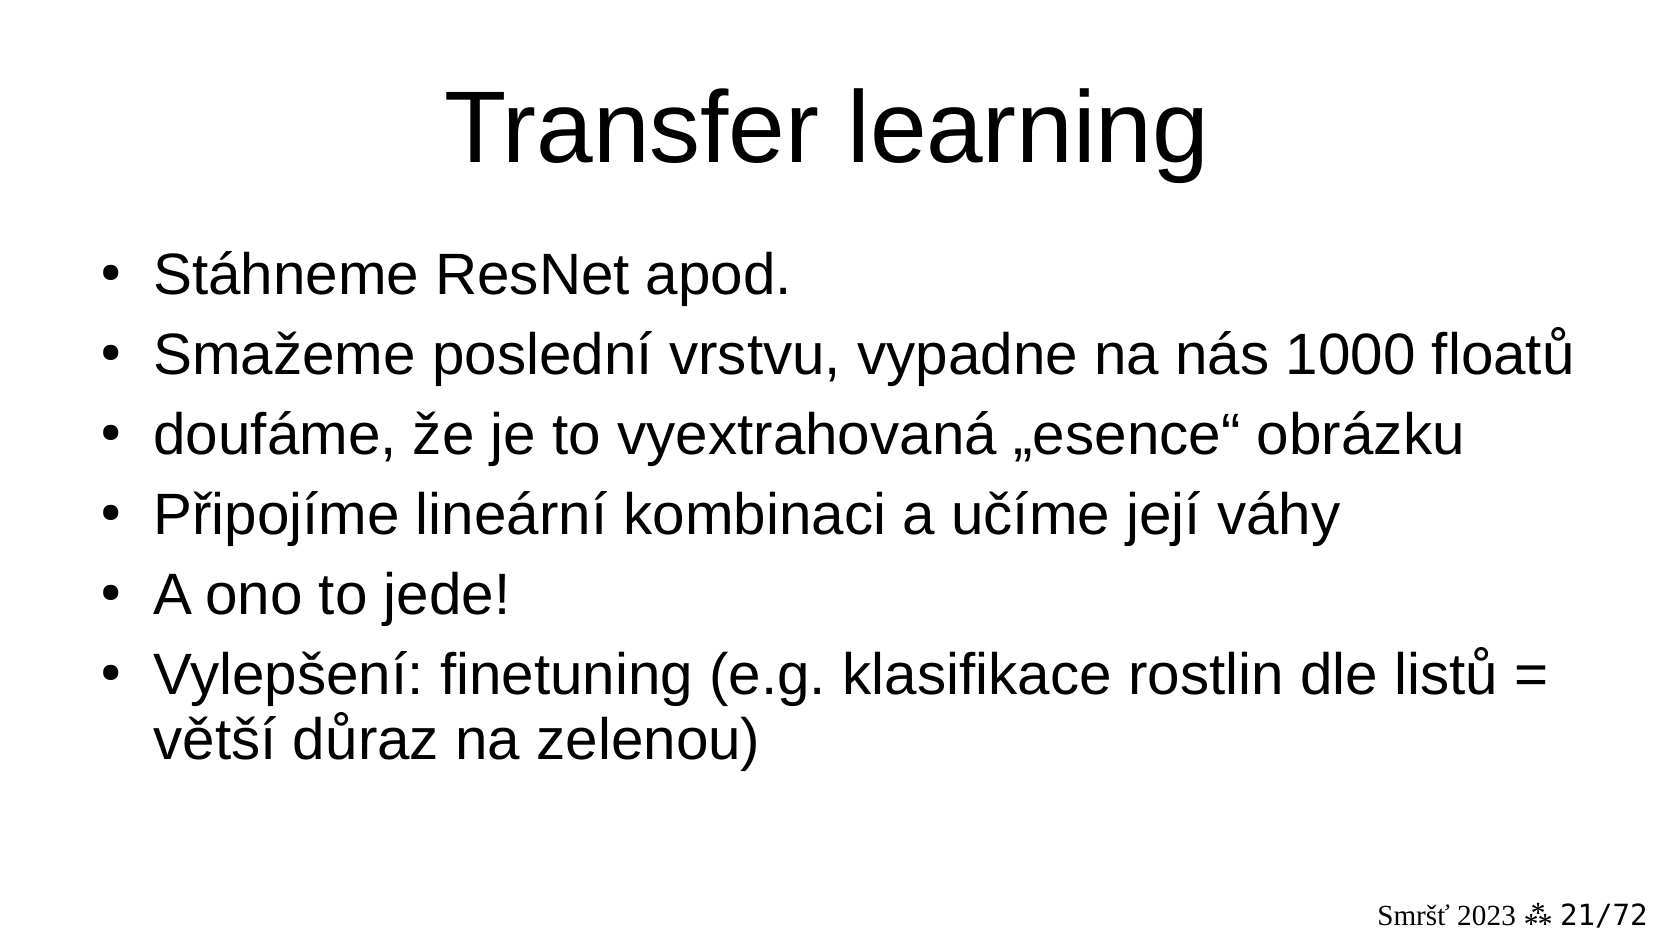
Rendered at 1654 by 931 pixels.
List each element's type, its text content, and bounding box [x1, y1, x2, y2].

title Transfer learning [82, 41, 1571, 214]
list Stáhneme ResNet apod. Smažeme poslední vrstvu, vypadne na nás 1000 floatů doufáme, že je to vyextrahovaná „esence“ obrázku Připojíme lineární kombinaci a učíme její váhy A ono to jede! Vylepšení: finetuning (e.g. klasifikace rostlin dle listů = větší důraz na zelenou) [82, 241, 1613, 901]
